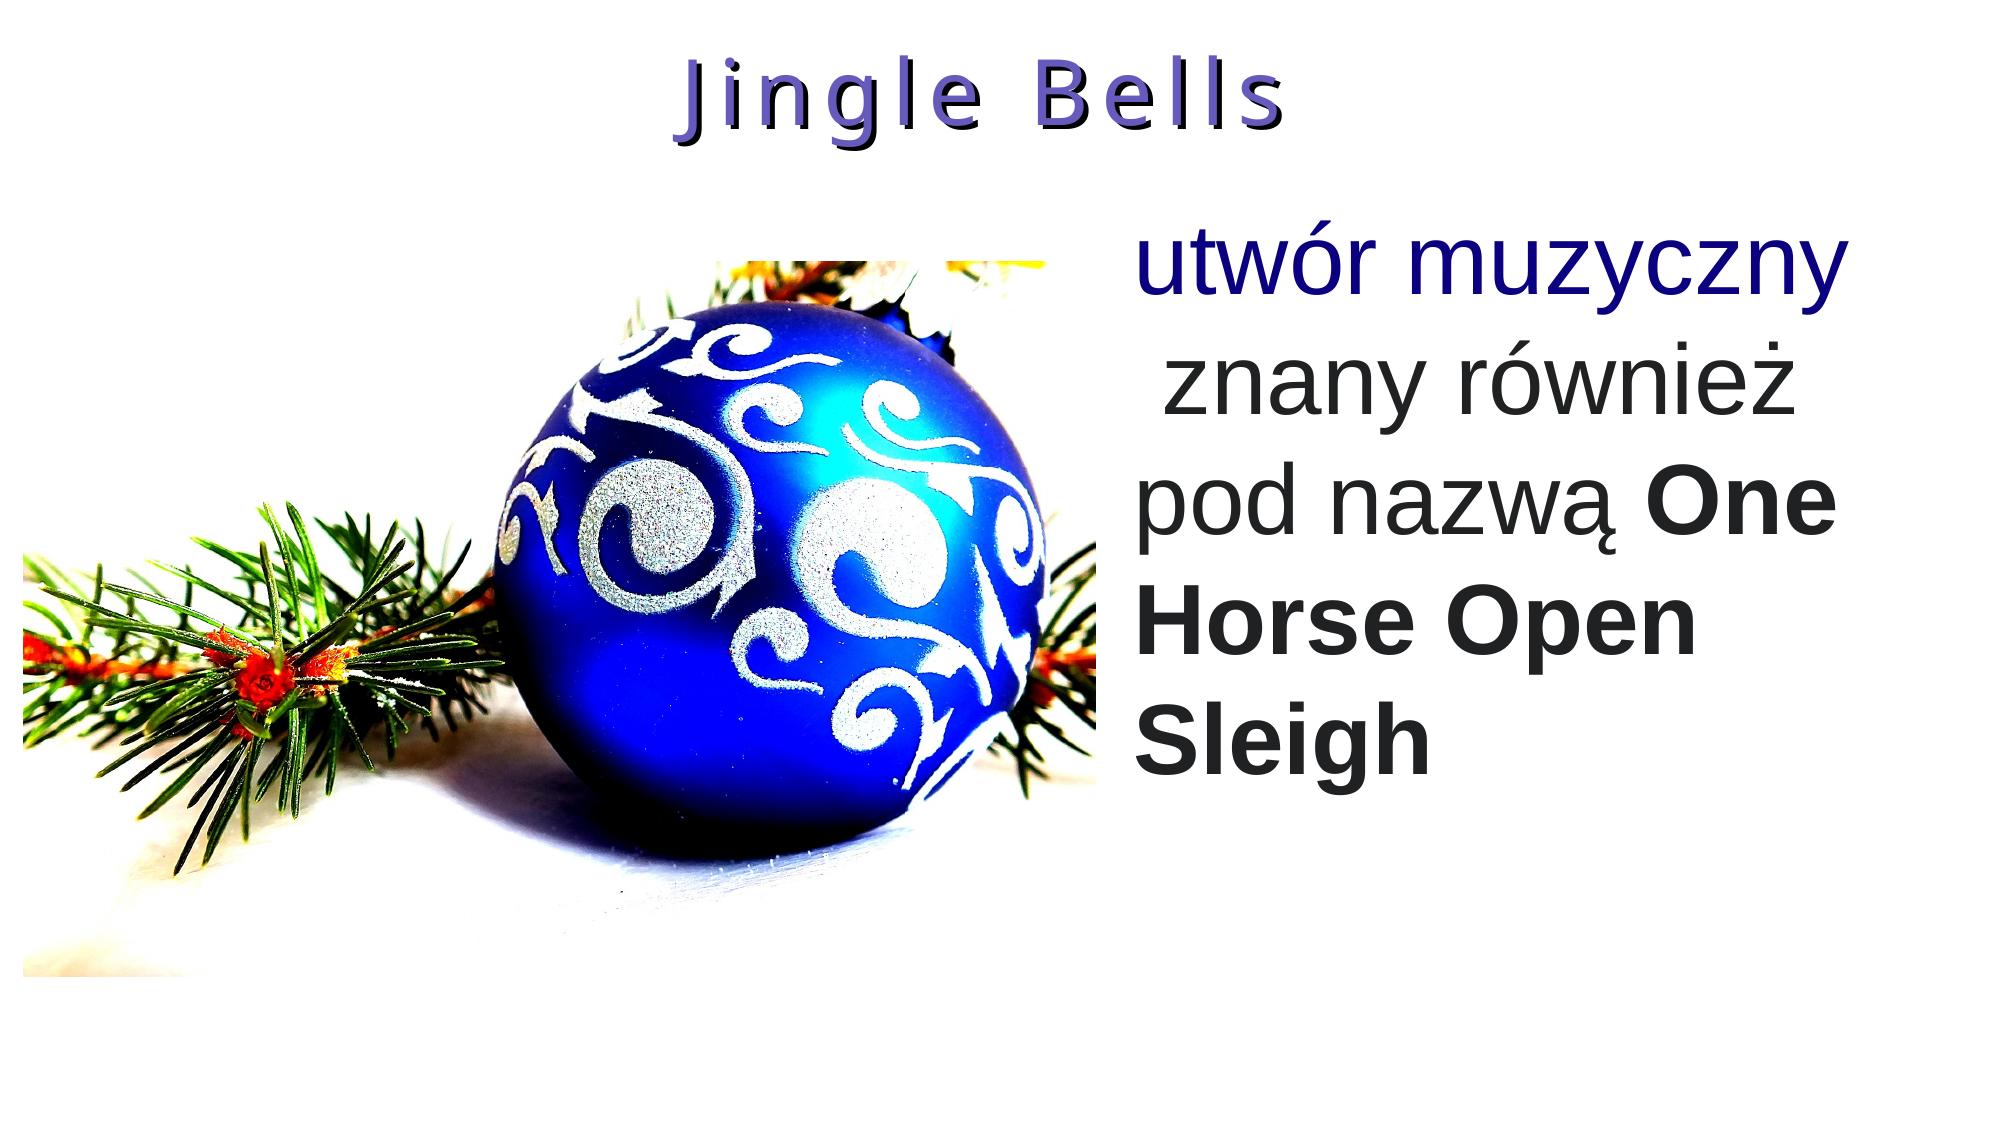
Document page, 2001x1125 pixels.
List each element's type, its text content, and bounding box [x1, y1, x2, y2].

title Jingle Bells [137, 0, 1863, 204]
text_box utwór muzyczny znany również pod nazwą One Horse Open Sleigh [1118, 187, 1938, 930]
picture [23, 261, 1096, 977]
